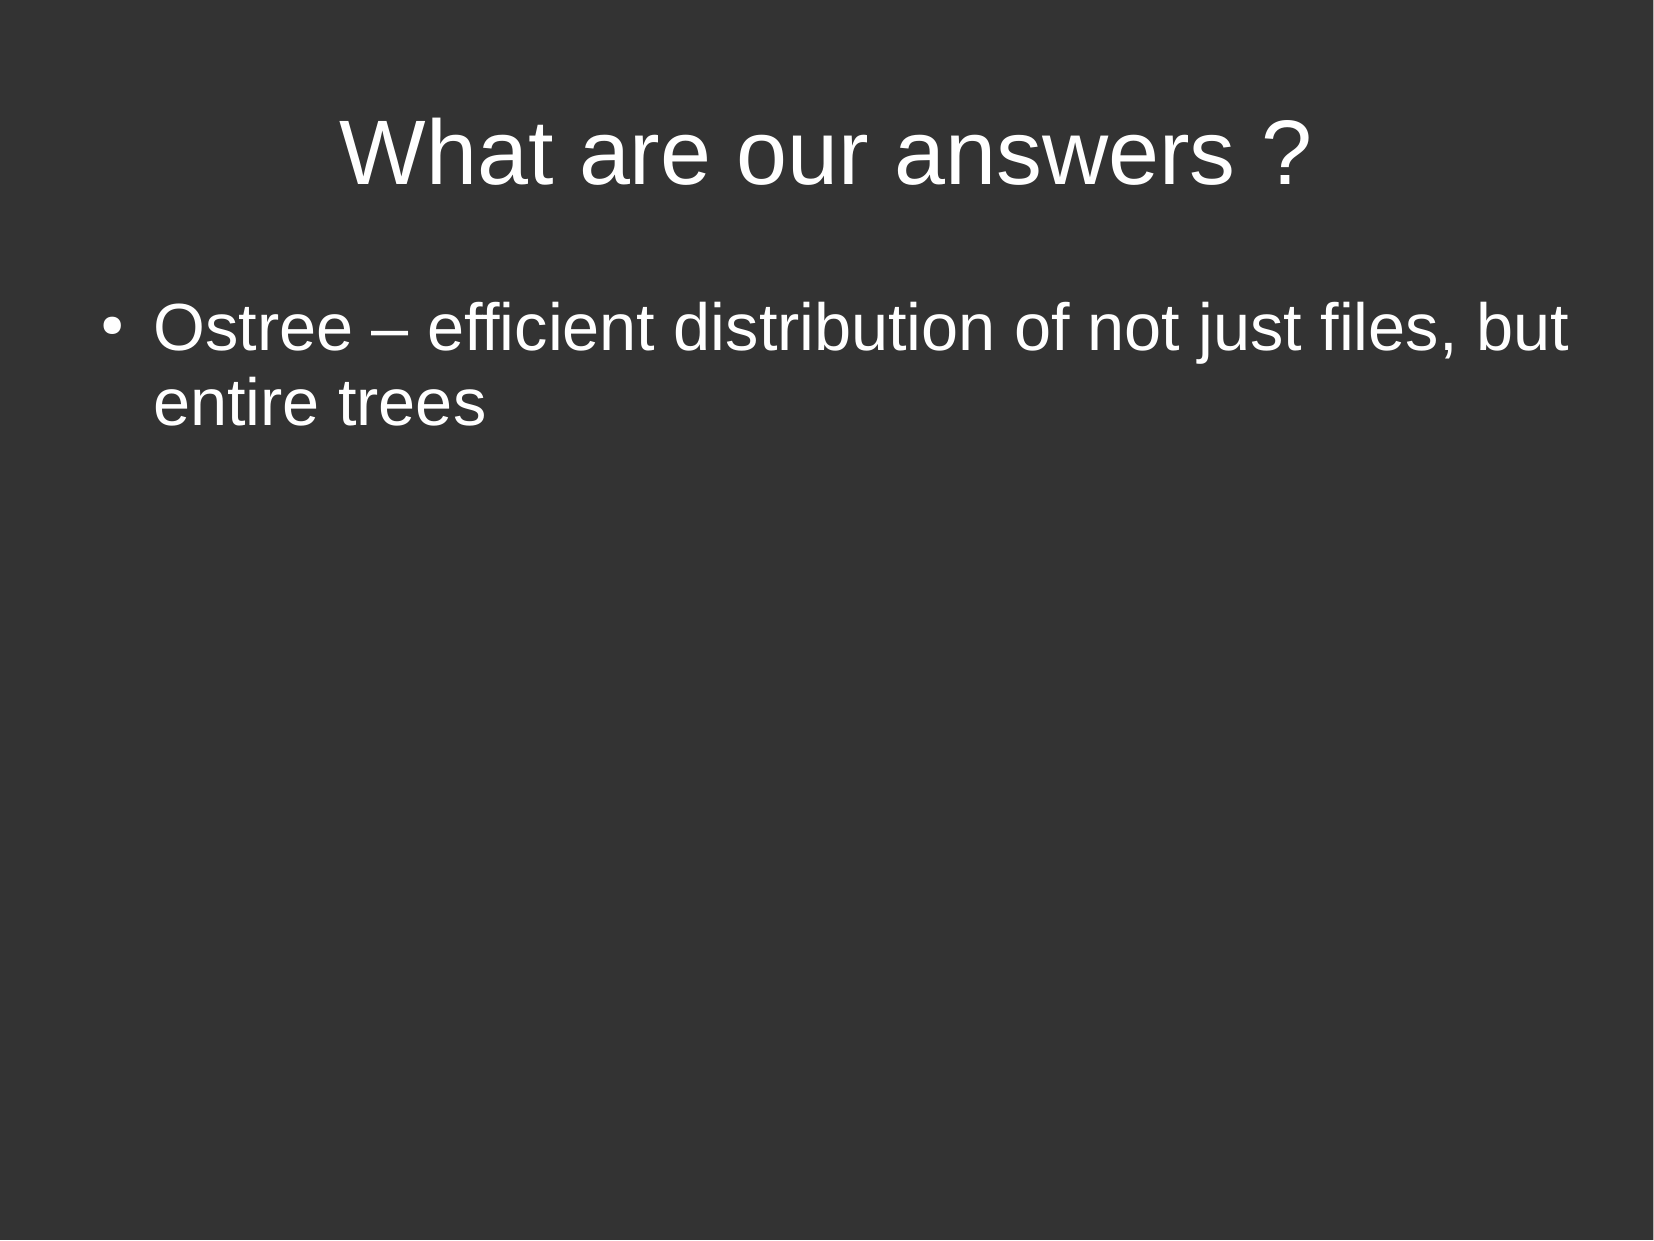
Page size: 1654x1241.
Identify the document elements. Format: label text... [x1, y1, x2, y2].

title What are our answers ? [82, 49, 1571, 257]
list Ostree – efficient distribution of not just files, but entire trees [82, 290, 1571, 1081]
